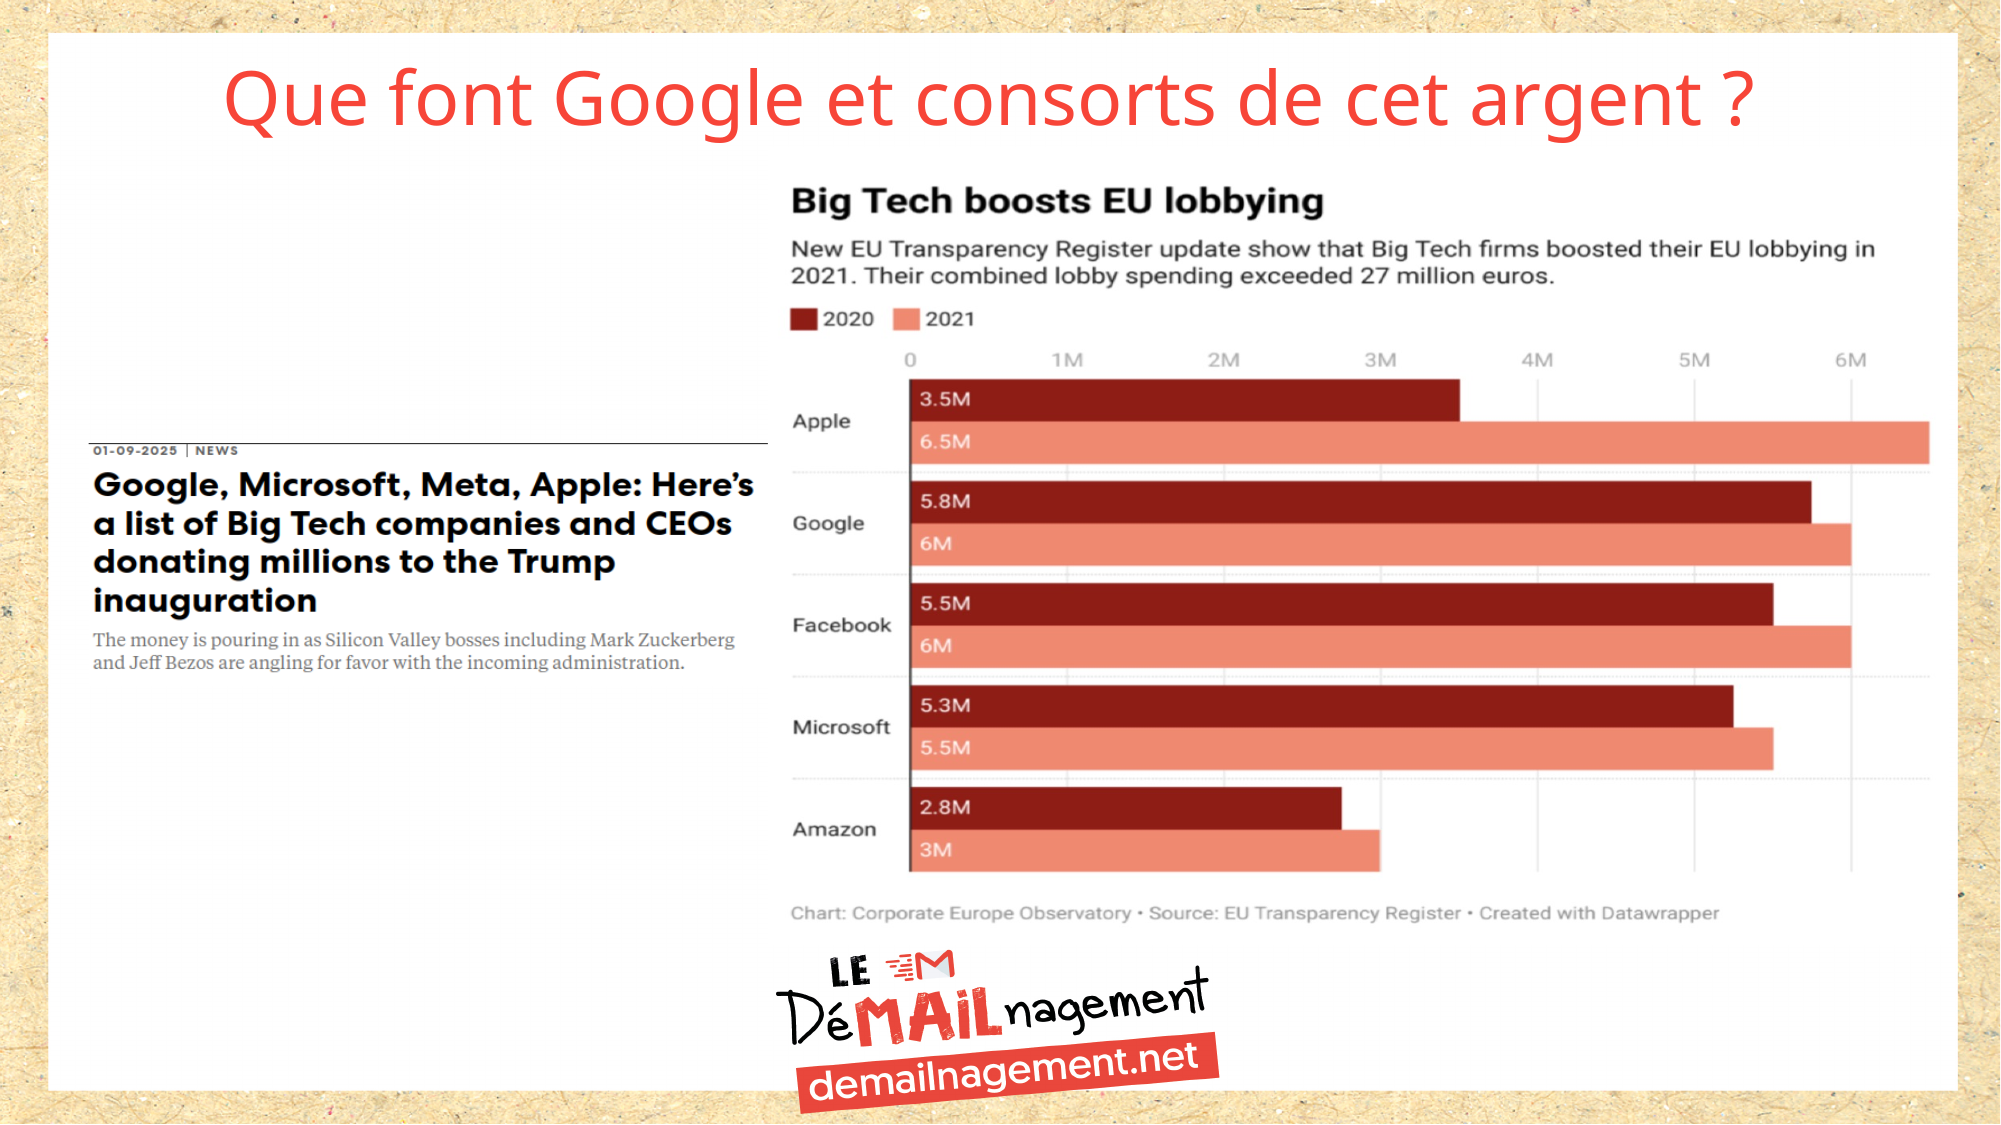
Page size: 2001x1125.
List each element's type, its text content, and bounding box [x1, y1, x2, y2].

title Que font Google et consorts de cet argent ? [29, 0, 1950, 211]
picture [0, 0, 2001, 1124]
